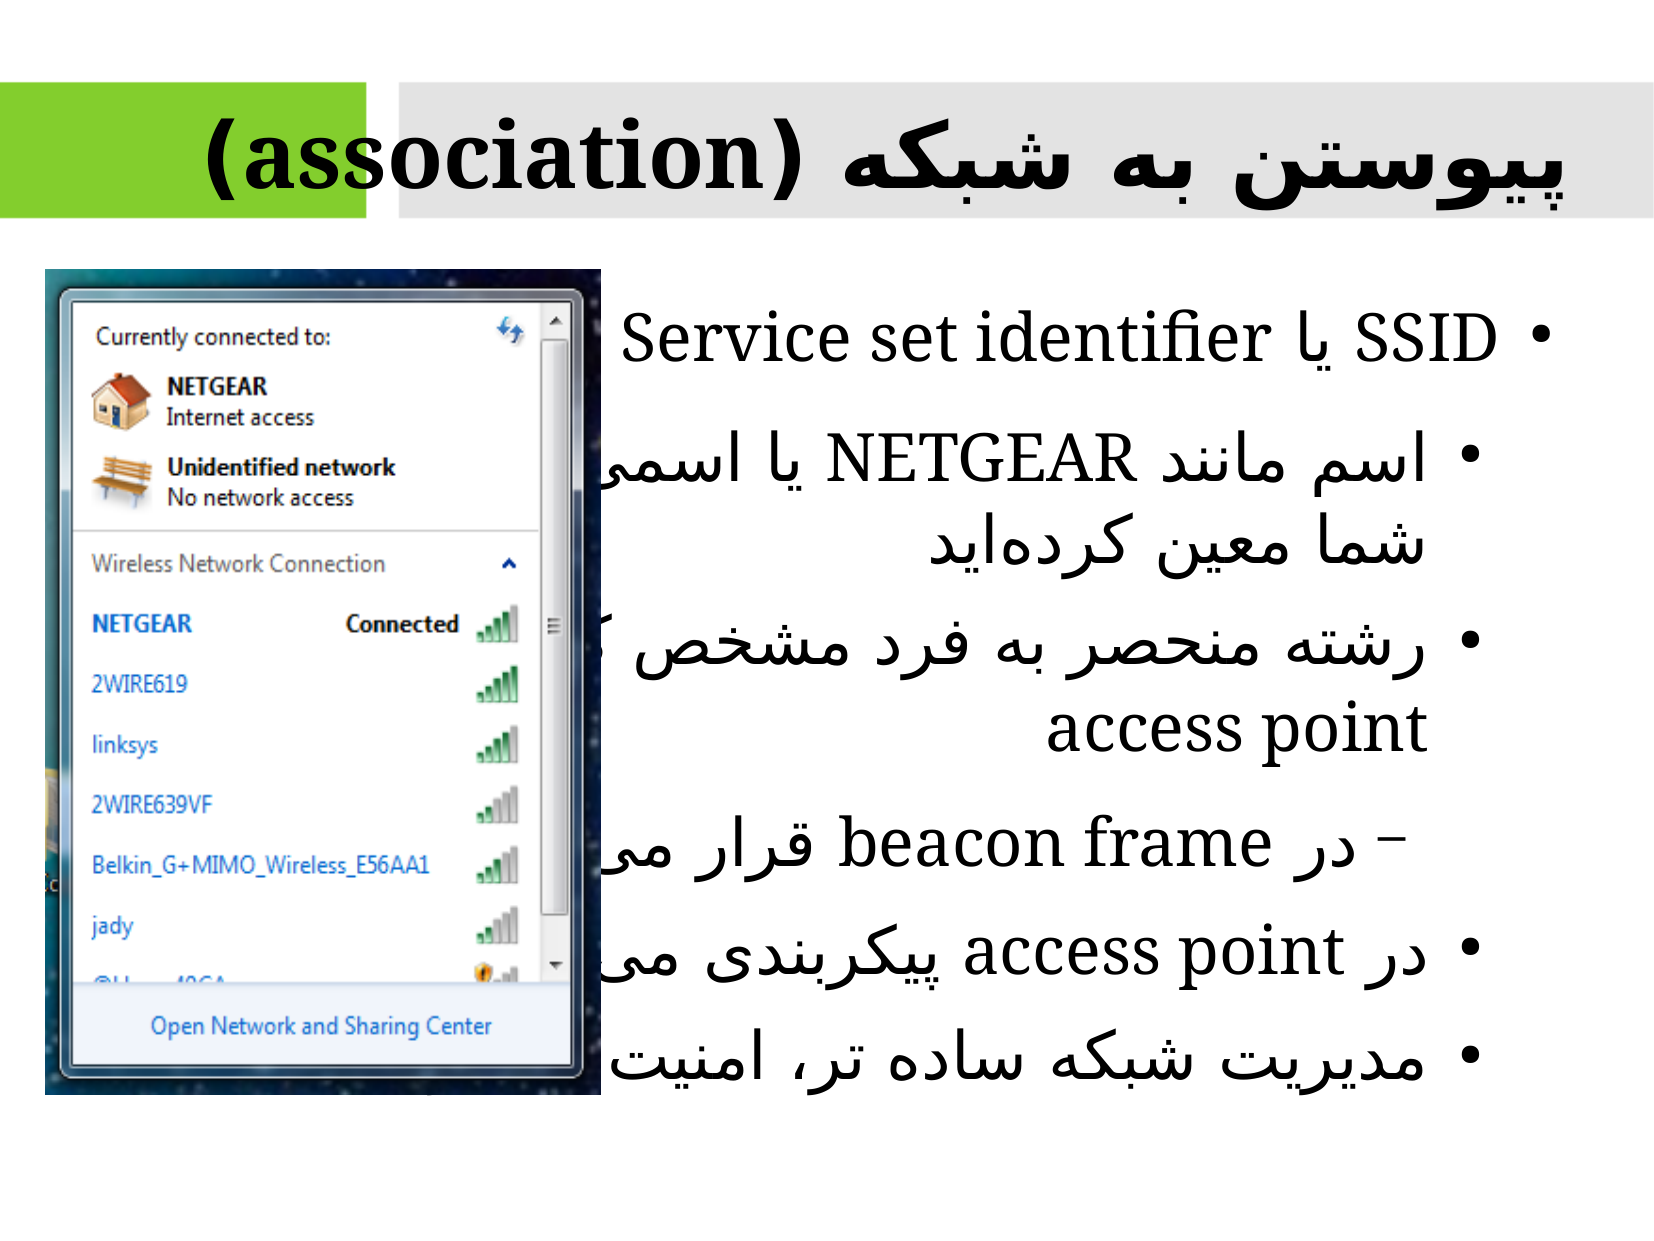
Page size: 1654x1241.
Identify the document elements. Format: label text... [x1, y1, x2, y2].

list SSID یا Service set identifier اسم مانند NETGEAR یا اسمی که‌ شما معین کرده‌اید رشته منحصر به فرد مشخص کننده ‌ access point در beacon frame قرار می‌گیرد در access point پیکربندی می‌شود مدیریت شبکه ساده تر،‌ امنیت بیشتر [82, 290, 1571, 1182]
picture [0, 0, 1654, 1241]
title پیوستن به شبکه (association) [82, 49, 1571, 257]
